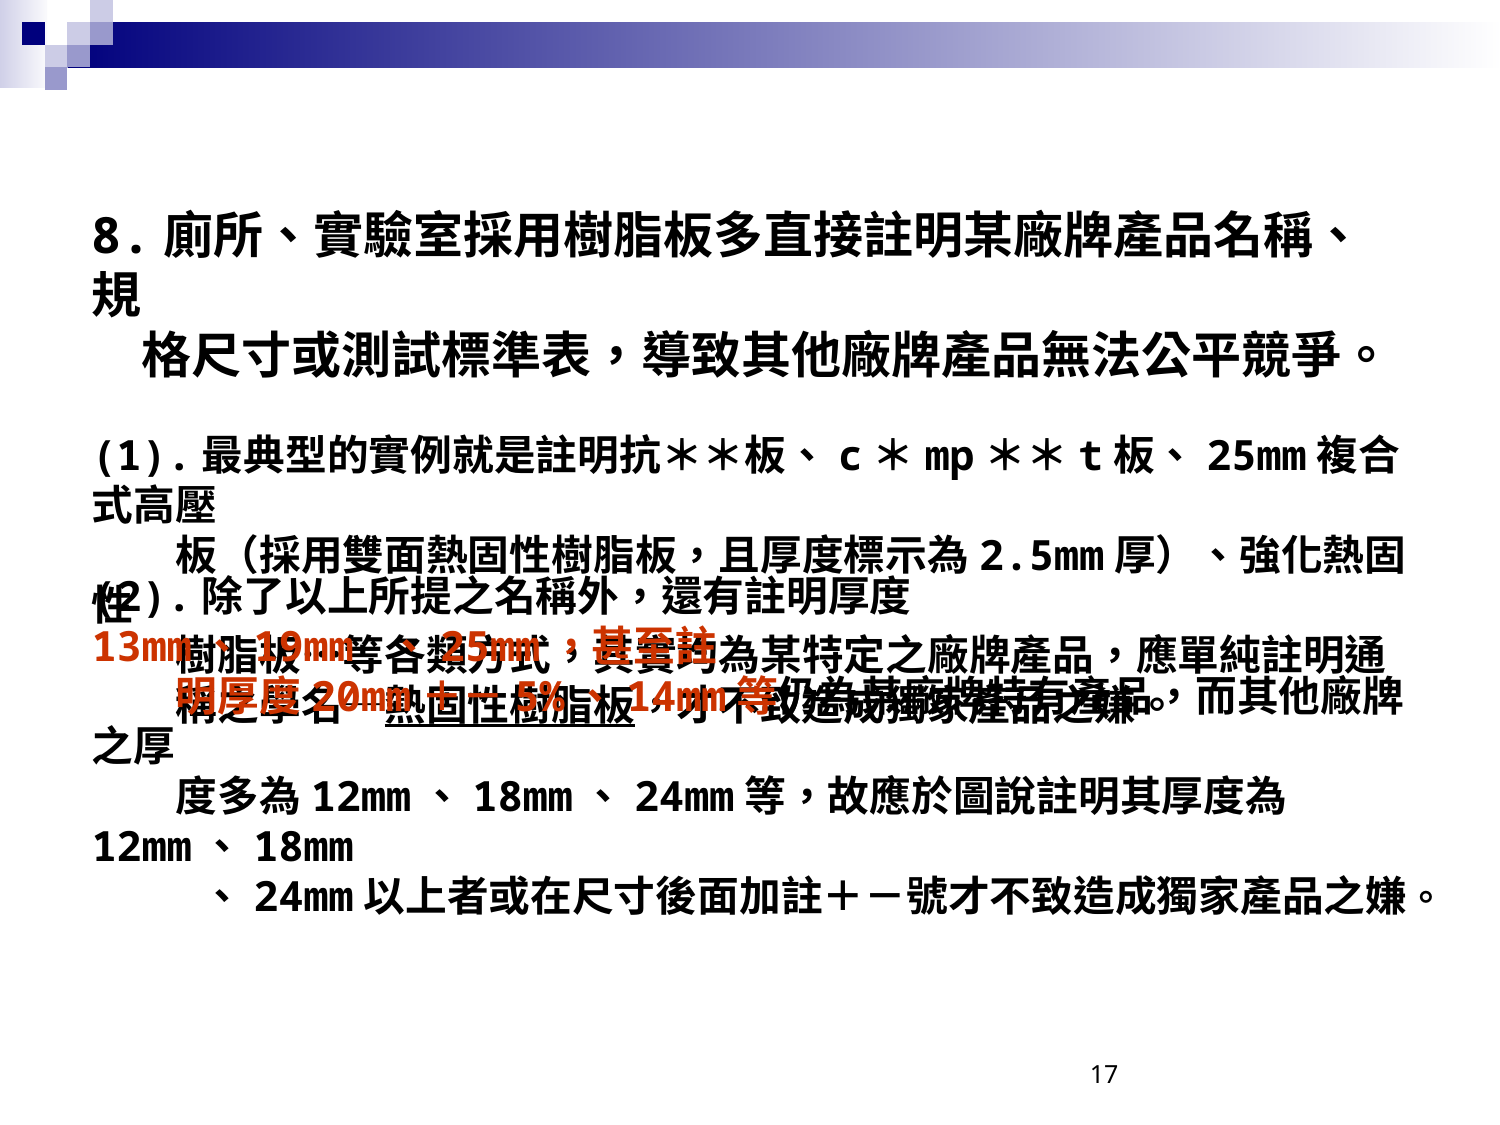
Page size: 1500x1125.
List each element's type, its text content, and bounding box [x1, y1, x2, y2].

text_box (2).除了以上所提之名稱外，還有註明厚度13mm、19mm 、25mm，甚至註 明厚度20mm＋－5%、14mm等仍為某廠牌特有產品，而其他廠牌之厚 度多為12mm、18mm、24mm等，故應於圖說註明其厚度為12mm、18mm 、24mm以上者或在尺寸後面加註＋－號才不致造成獨家產品之嫌。 [77, 563, 1423, 1125]
text_box 8.廁所、實驗室採用樹脂板多直接註明某廠牌產品名稱、規 格尺寸或測試標準表，導致其他廠牌產品無法公平競爭。 (1).最典型的實例就是註明抗＊＊板、c＊mp＊＊t板、25mm複合式高壓 板（採用雙面熱固性樹脂板，且厚度標示為2.5mm厚）、強化熱固性 樹脂板…等各類方式，其實均為某特定之廠牌產品，應單純註明通 稱之學名—熱固性樹脂板，才不致造成獨家產品之嫌。 [77, 196, 1423, 563]
